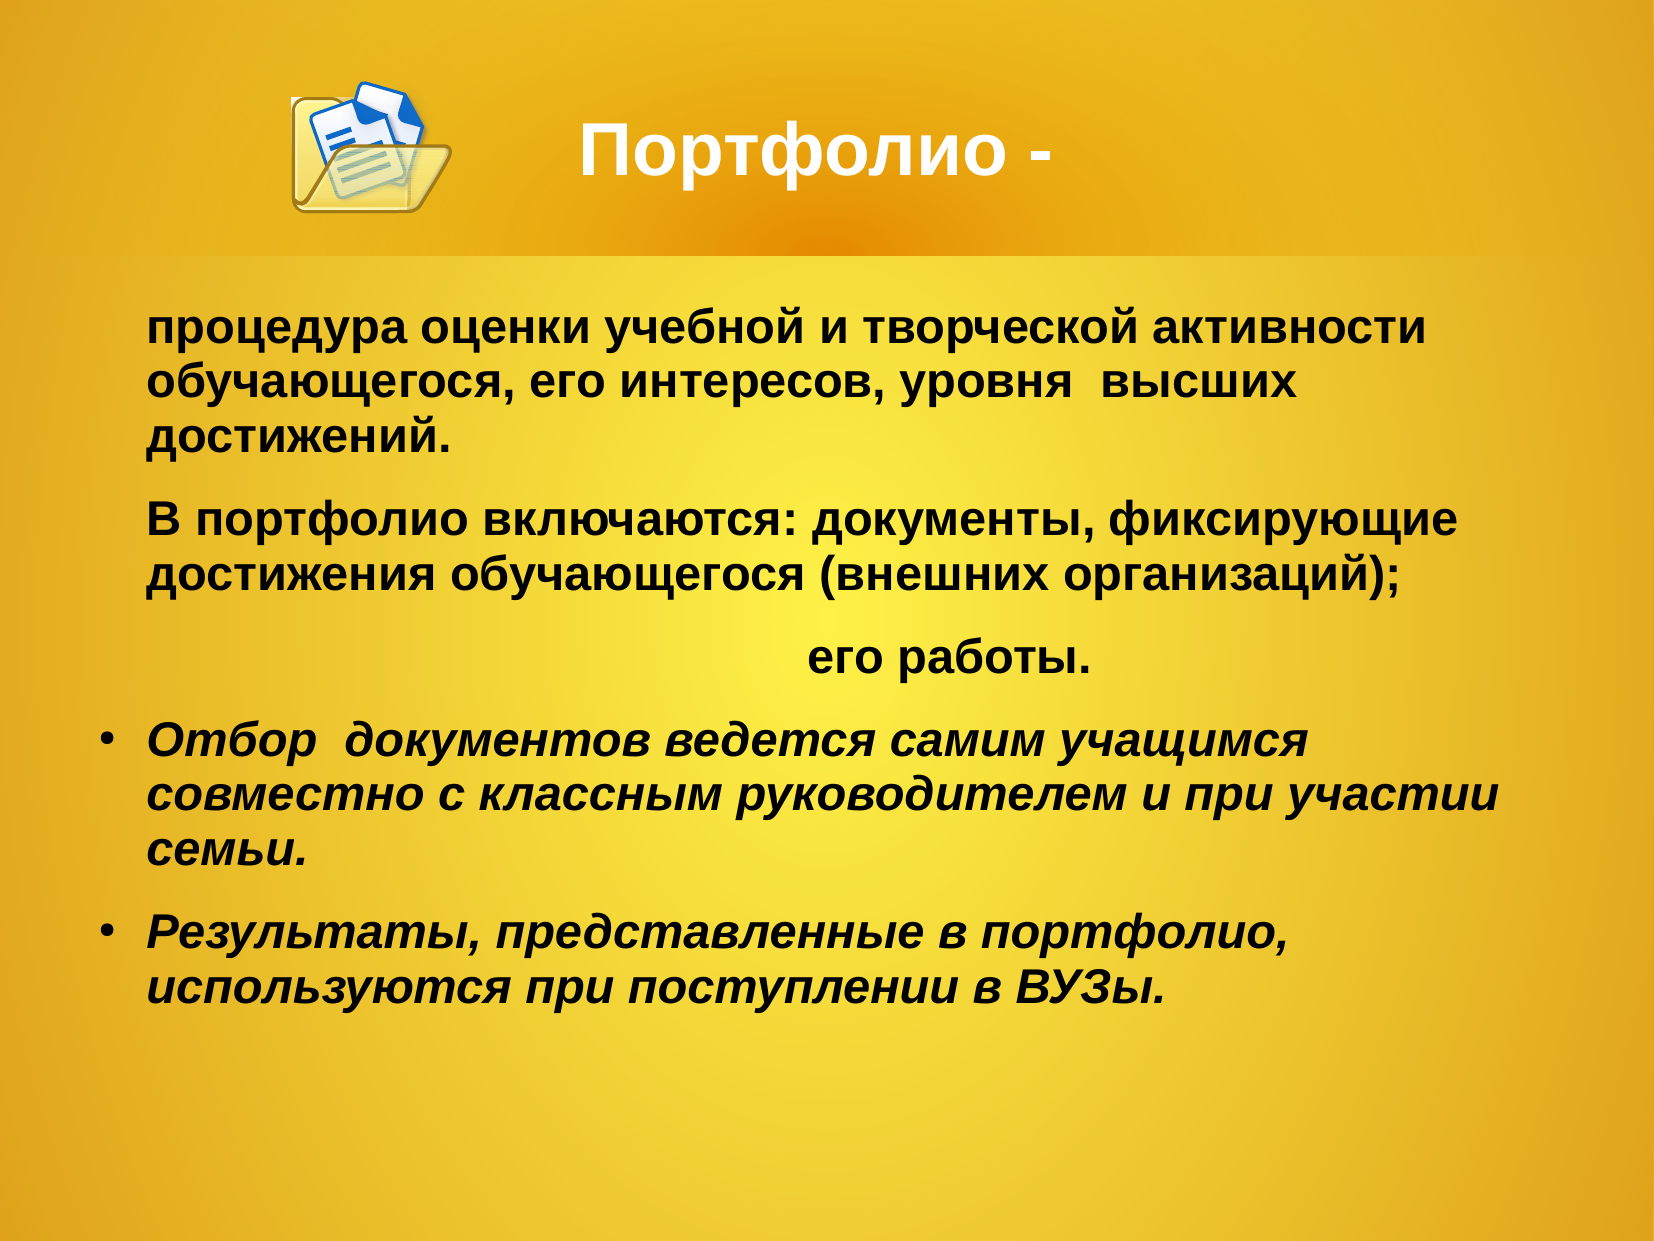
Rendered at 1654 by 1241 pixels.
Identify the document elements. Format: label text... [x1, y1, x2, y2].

picture [284, 59, 461, 237]
title Портфолио - [82, 47, 1571, 252]
list процедура оценки учебной и творческой активности обучающегося, его интересов, уровня высших достижений. В портфолио включаются: документы, фиксирующие достижения обучающегося (внешних организаций); его работы. Отбор документов ведется самим учащимся совместно с классным руководителем и при участии семьи. Результаты, представленные в портфолио, используются при поступлении в ВУЗы. [82, 299, 1571, 1019]
